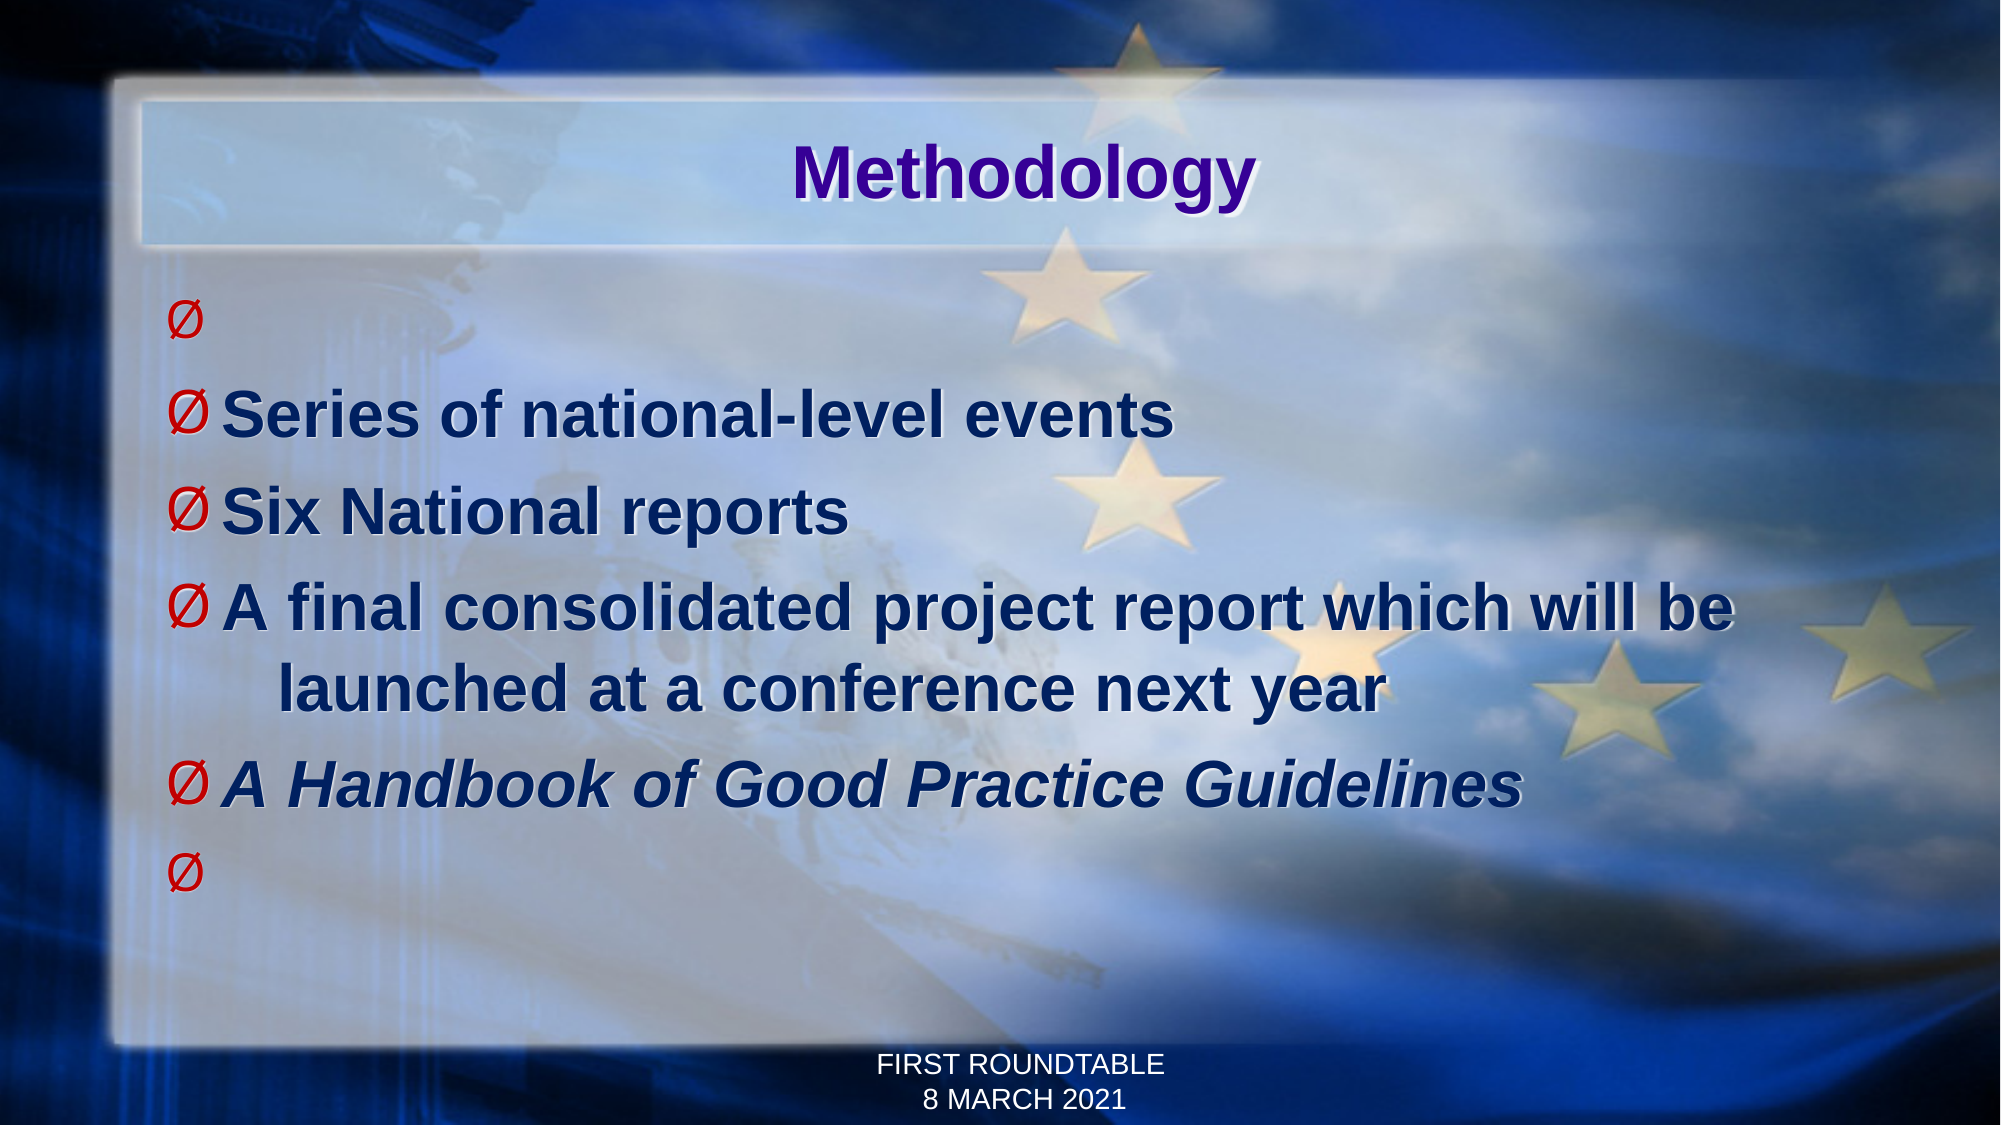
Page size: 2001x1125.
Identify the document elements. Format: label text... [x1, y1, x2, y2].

text_box FIRST ROUNDTABLE 8 MARCH 2021 [524, 1037, 1526, 1124]
list Series of national-level events Six National reports A final consolidated project report which will be launched at a conference next year A Handbook of Good Practice Guidelines [150, 275, 1900, 1026]
title Methodology [150, 87, 1900, 251]
